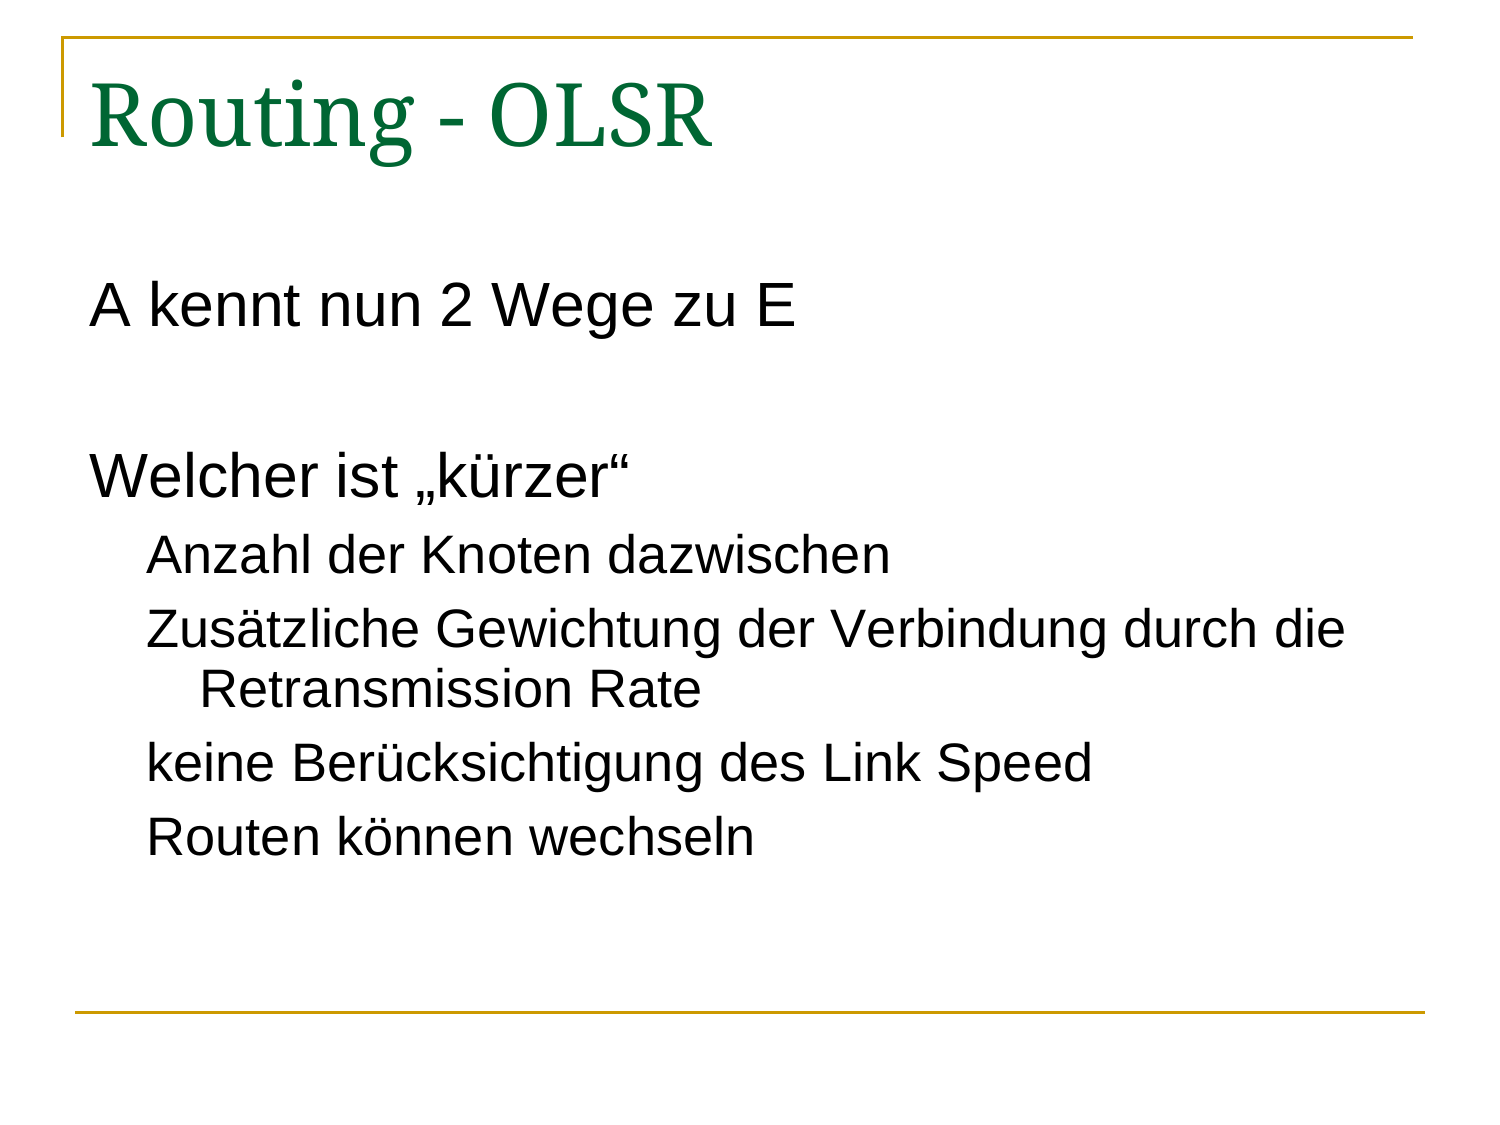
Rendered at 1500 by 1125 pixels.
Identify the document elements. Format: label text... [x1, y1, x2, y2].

list A kennt nun 2 Wege zu E Welcher ist „kürzer“ Anzahl der Knoten dazwischen Zusätzliche Gewichtung der Verbindung durch die Retransmission Rate keine Berücksichtigung des Link Speed Routen können wechseln [75, 262, 1426, 1006]
title Routing - OLSR [75, 45, 1426, 233]
